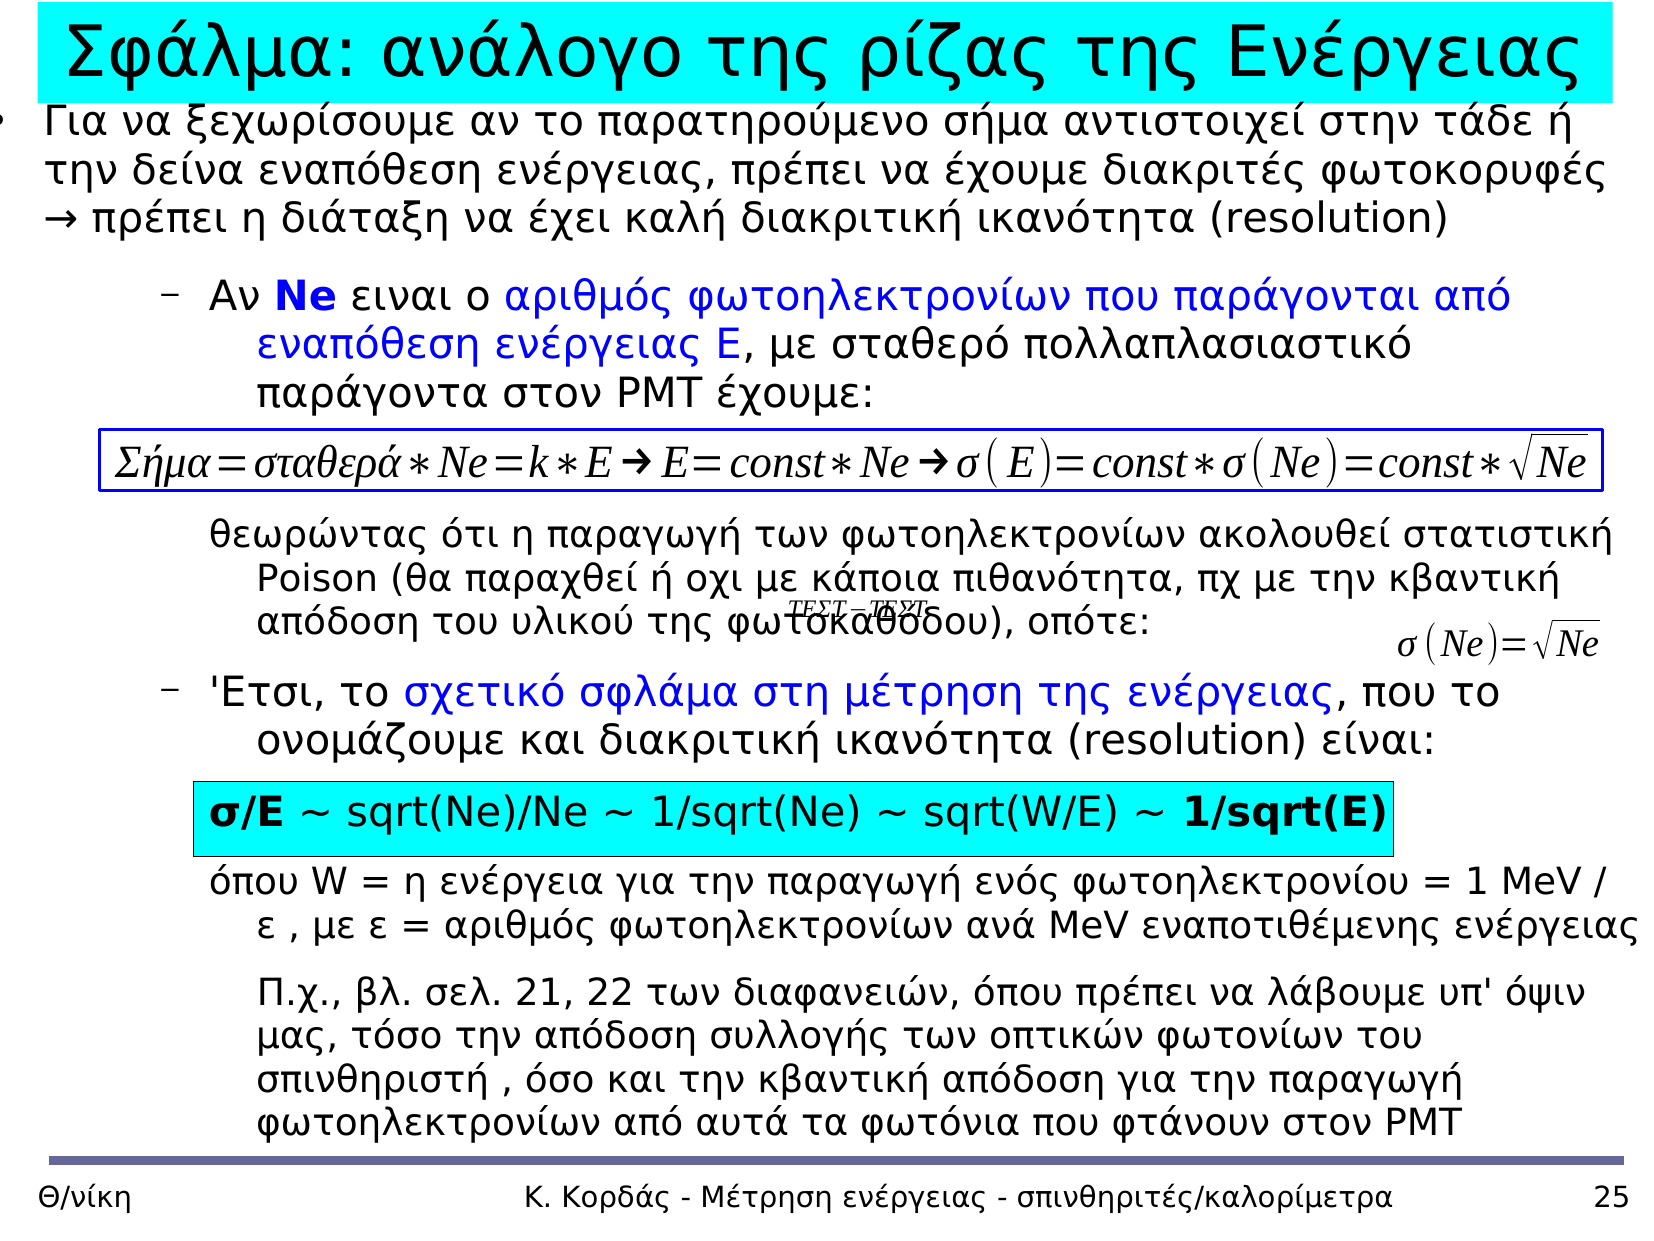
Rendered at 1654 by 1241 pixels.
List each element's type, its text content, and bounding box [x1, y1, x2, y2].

title Σφάλμα: ανάλογο της ρίζας της Ενέργειας [37, 2, 1613, 96]
chart [781, 595, 936, 624]
chart [100, 430, 1601, 490]
list Για να ξεχωρίσουμε αν το παρατηρούμενο σήμα αντιστοιχεί στην τάδε ή την δείνα εναπόθεση ενέργειας, πρέπει να έχουμε διακριτές φωτοκορυφές → πρέπει η διάταξη να έχει καλή διακριτική ικανότητα (resolution) Αν Νe ειναι ο αριθμός φωτοηλεκτρονίων που παράγονται από εναπόθεση ενέργειας Ε, με σταθερό πολλαπλασιαστικό παράγοντα στον PMT έχουμε: θεωρώντας ότι η παραγωγή των φωτοηλεκτρονίων ακολουθεί στατιστική Poison (θα παραχθεί ή οχι με κάποια πιθανότητα, πχ με την κβαντική απόδοση του υλικού της φωτοκαθόδου), οπότε: 'Ετσι, το σχετικό σφλάμα στη μέτρηση της ενέργειας, που το ονομάζουμε και διακριτική ικανότητα (resolution) είναι: σ/Ε ~ sqrt(Ne)/Ne ~ 1/sqrt(Ne) ~ sqrt(W/E) ~ 1/sqrt(E) όπου W = η ενέργεια για την παραγωγή ενός φωτοηλεκτρονίου = 1 MeV / ε , με ε = αριθμός φωτοηλεκτρονίων ανά MeV εναποτιθέμενης ενέργειας Π.χ., βλ. σελ. 21, 22 των διαφανειών, όπου πρέπει να λάβουμε υπ' όψιν μας, τόσο την απόδοση συλλογής των οπτικών φωτονίων του σπινθηριστή , όσο και την κβαντική απόδοση για την παραγωγή φωτοηλεκτρονίων από αυτά τα φωτόνια που φτάνουν στον PMT [0, 96, 1654, 1155]
chart [1387, 617, 1611, 668]
